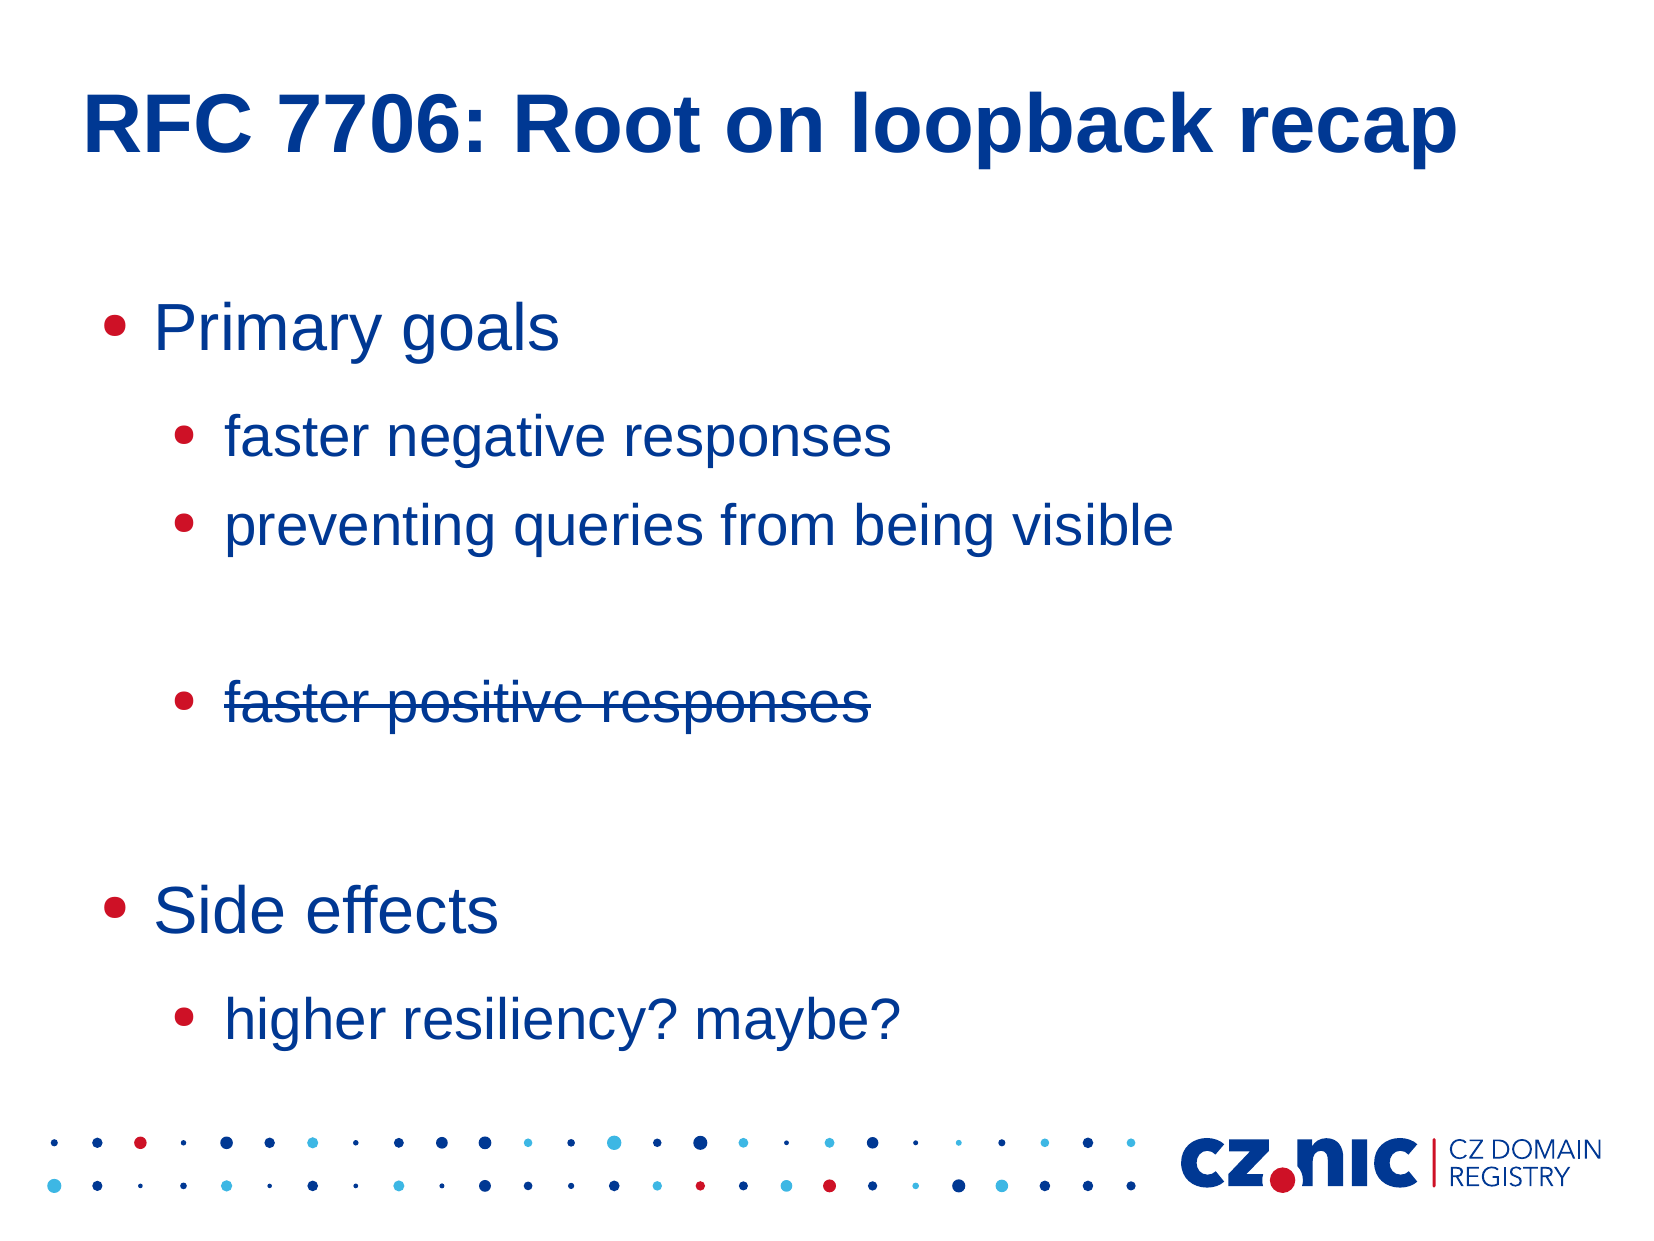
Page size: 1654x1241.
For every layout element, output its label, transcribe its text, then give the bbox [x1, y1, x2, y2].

list Primary goals faster negative responses preventing queries from being visible faster positive responses Side effects higher resiliency? maybe? [82, 290, 1571, 1109]
title RFC 7706: Root on loopback recap [82, 70, 1571, 178]
